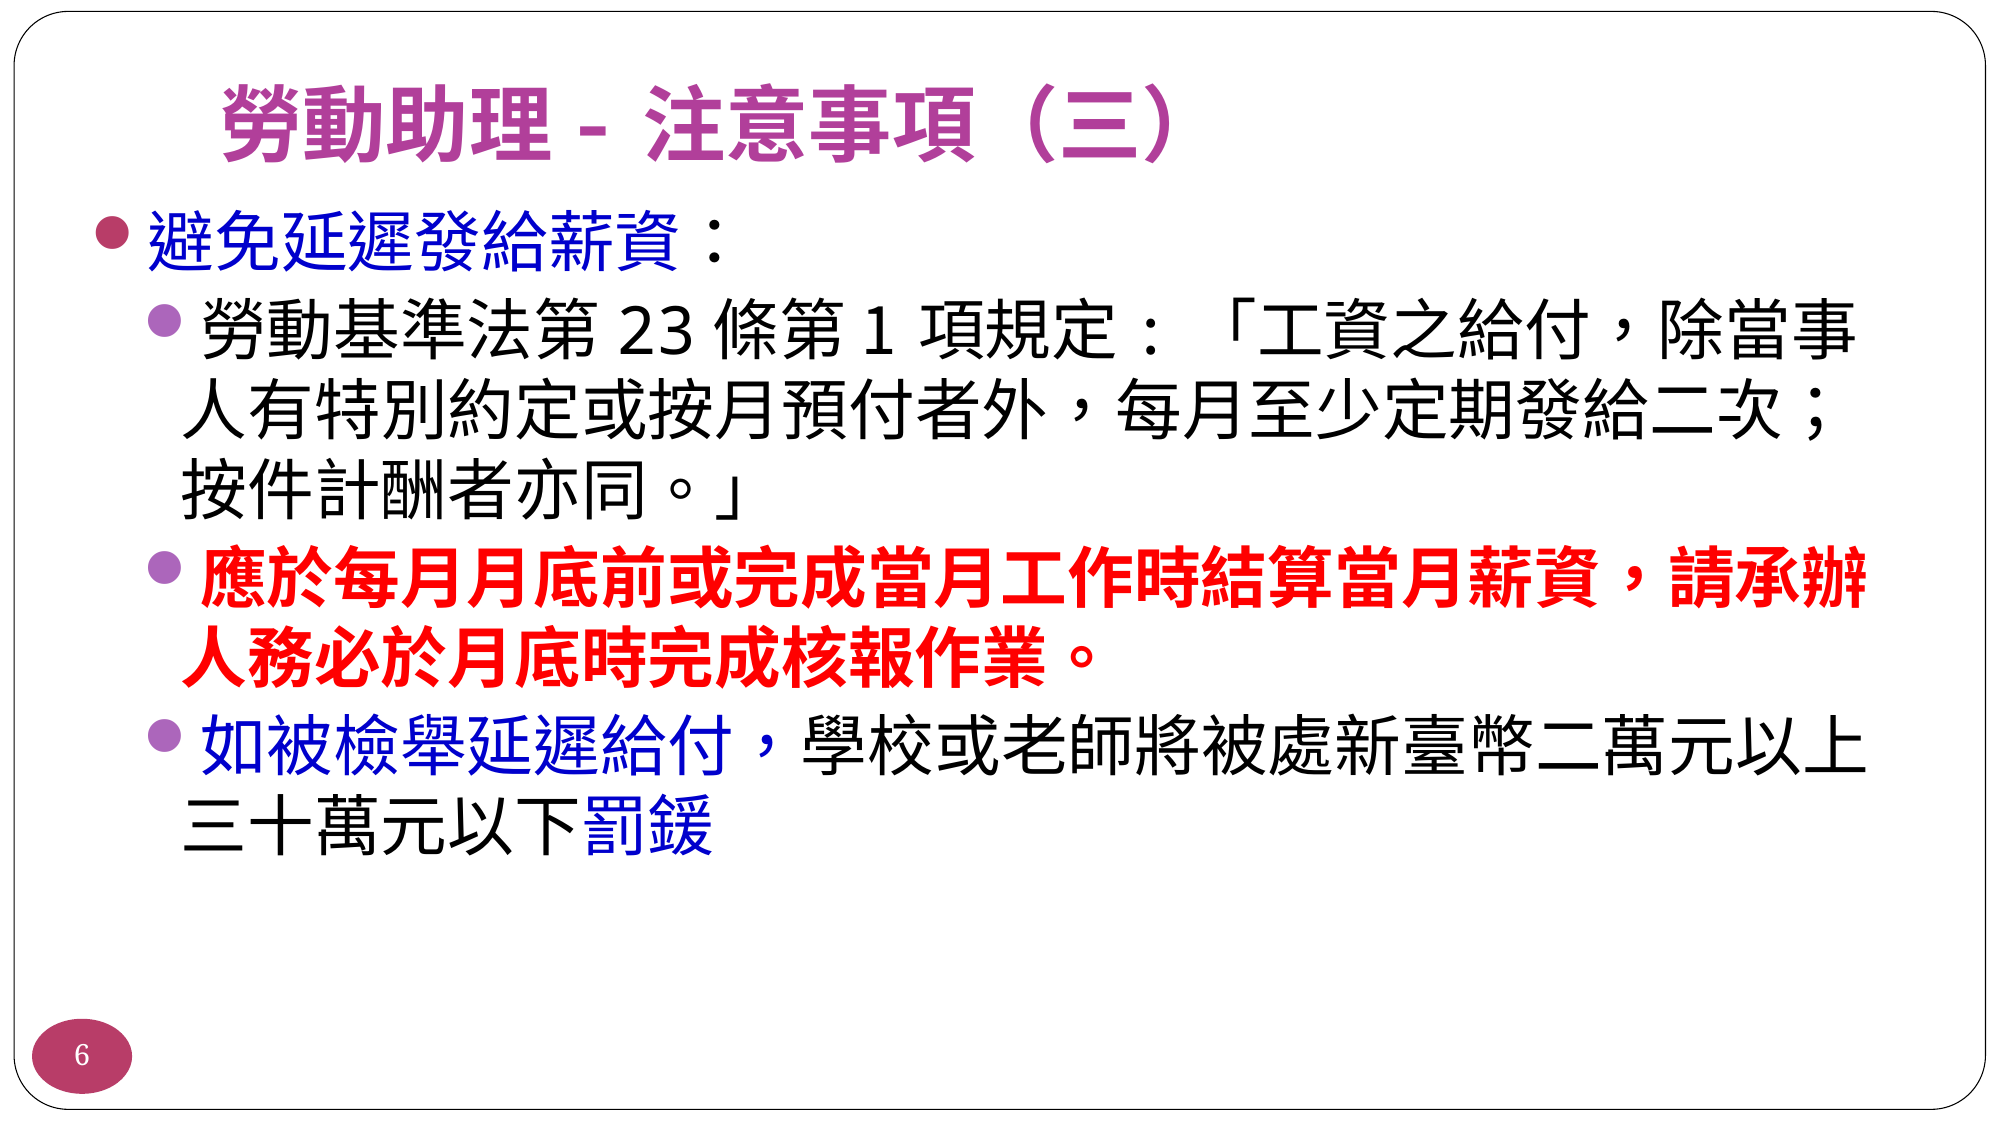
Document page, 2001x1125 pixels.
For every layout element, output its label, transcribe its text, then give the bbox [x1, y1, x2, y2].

list 避免延遲發給薪資： 勞動基準法第23條第1項規定:「工資之給付，除當事人有特別約定或按月預付者外，每月至少定期發給二次；按件計酬者亦同。」 應於每月月底前或完成當月工作時結算當月薪資，請承辦人務必於月底時完成核報作業。 如被檢舉延遲給付，學校或老師將被處新臺幣二萬元以上三十萬元以下罰鍰 [76, 191, 1900, 988]
text_box <編號> [32, 1018, 133, 1094]
title 勞動助理-注意事項（三） [204, 0, 1905, 188]
